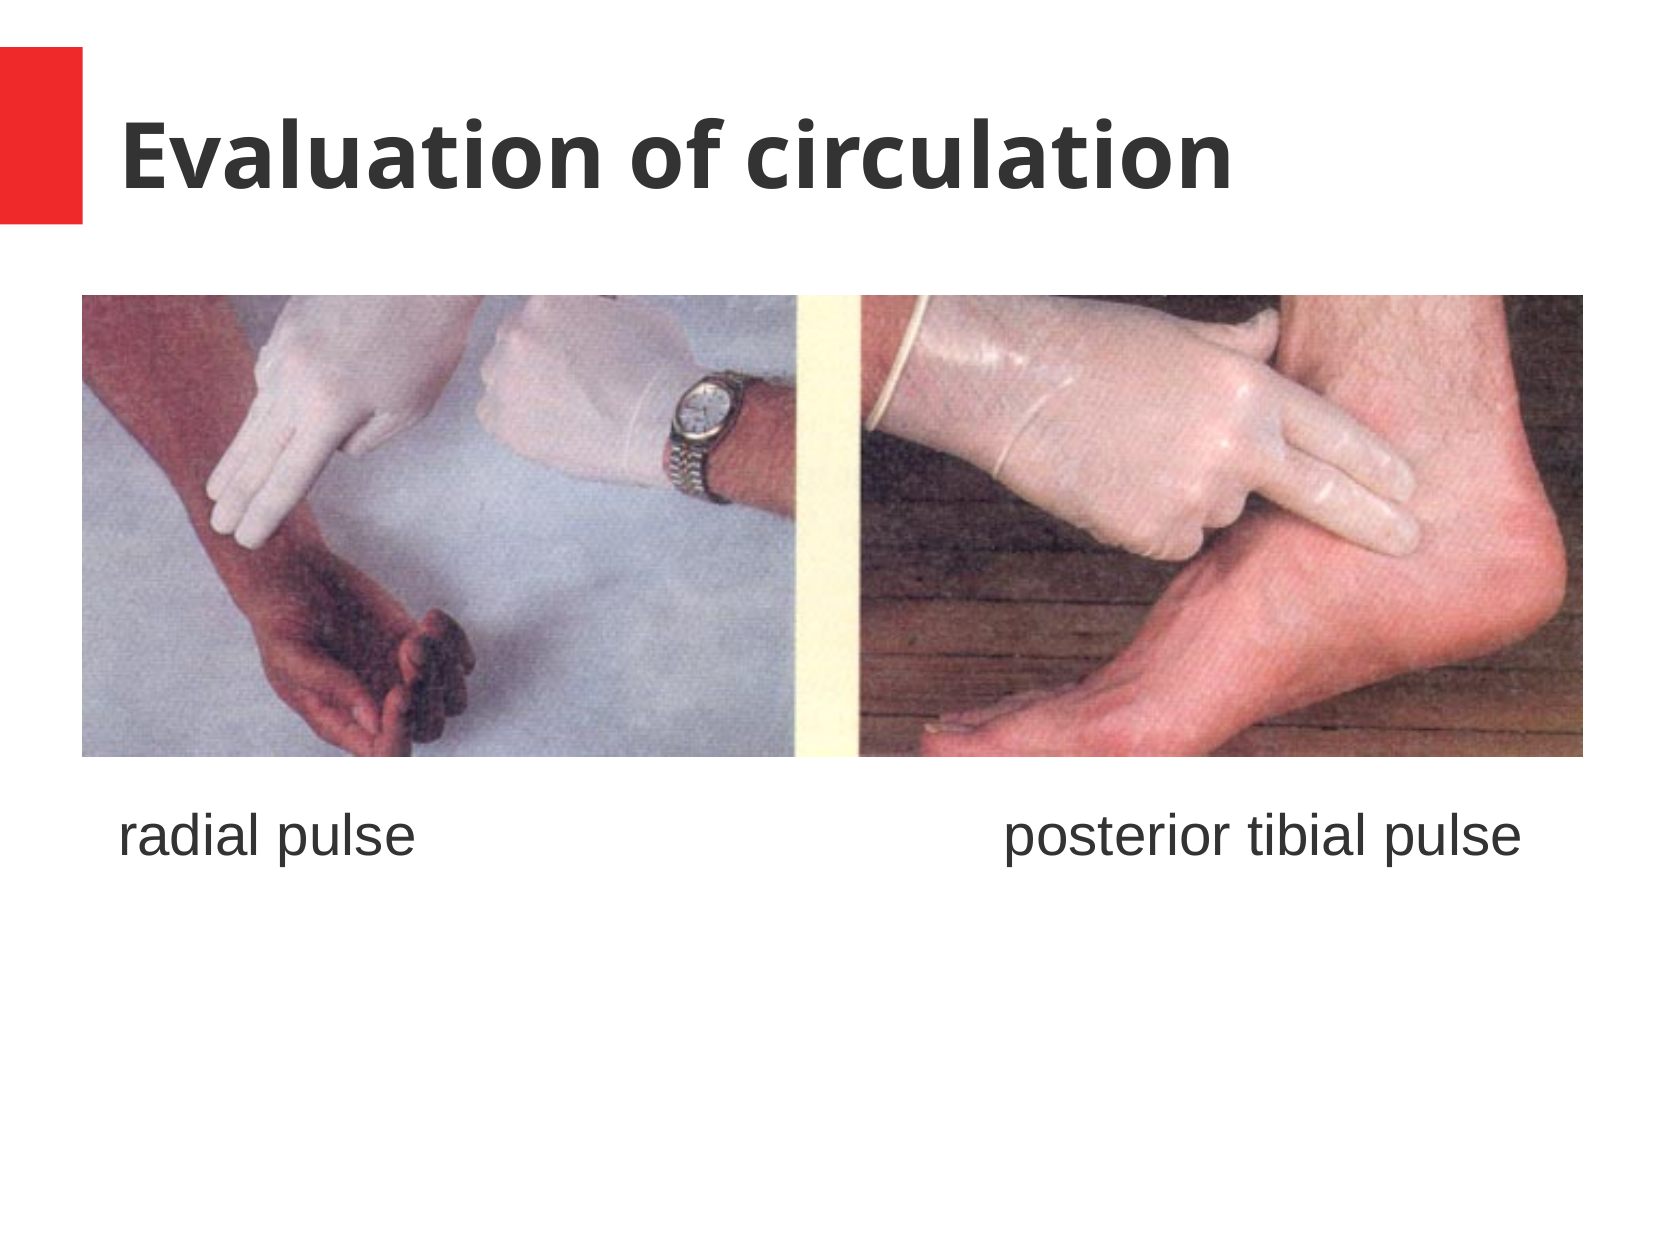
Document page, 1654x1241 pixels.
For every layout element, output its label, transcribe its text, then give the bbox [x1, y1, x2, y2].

list radial pulse posterior tibial pulse [118, 803, 1536, 1074]
title Evaluation of circulation [118, 49, 1571, 257]
picture [82, 295, 1583, 757]
